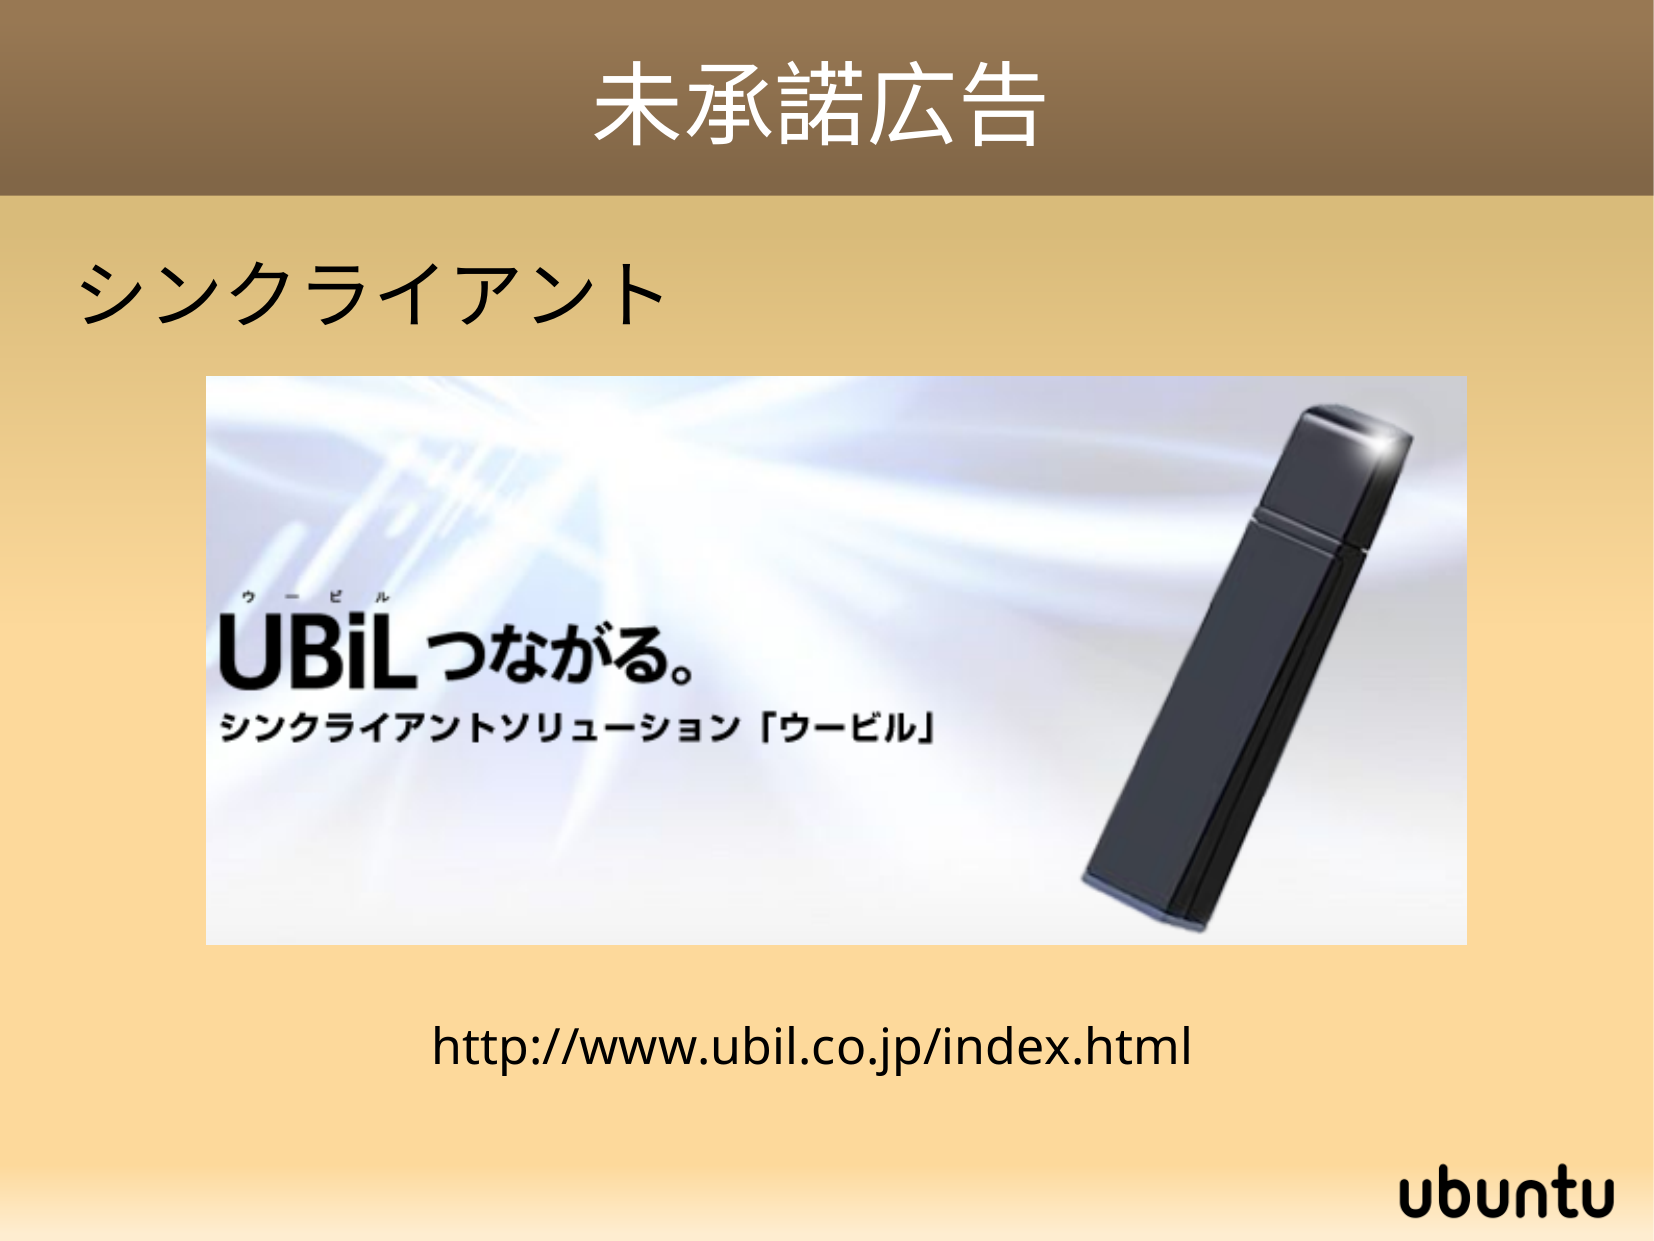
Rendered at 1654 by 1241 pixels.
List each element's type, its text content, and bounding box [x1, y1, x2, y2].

text_box シンクライアント [59, 234, 689, 325]
text_box http://www.ubil.co.jp/index.html [416, 1003, 1237, 1069]
picture [0, 0, 1654, 1241]
title 未承諾広告 [76, 7, 1565, 200]
